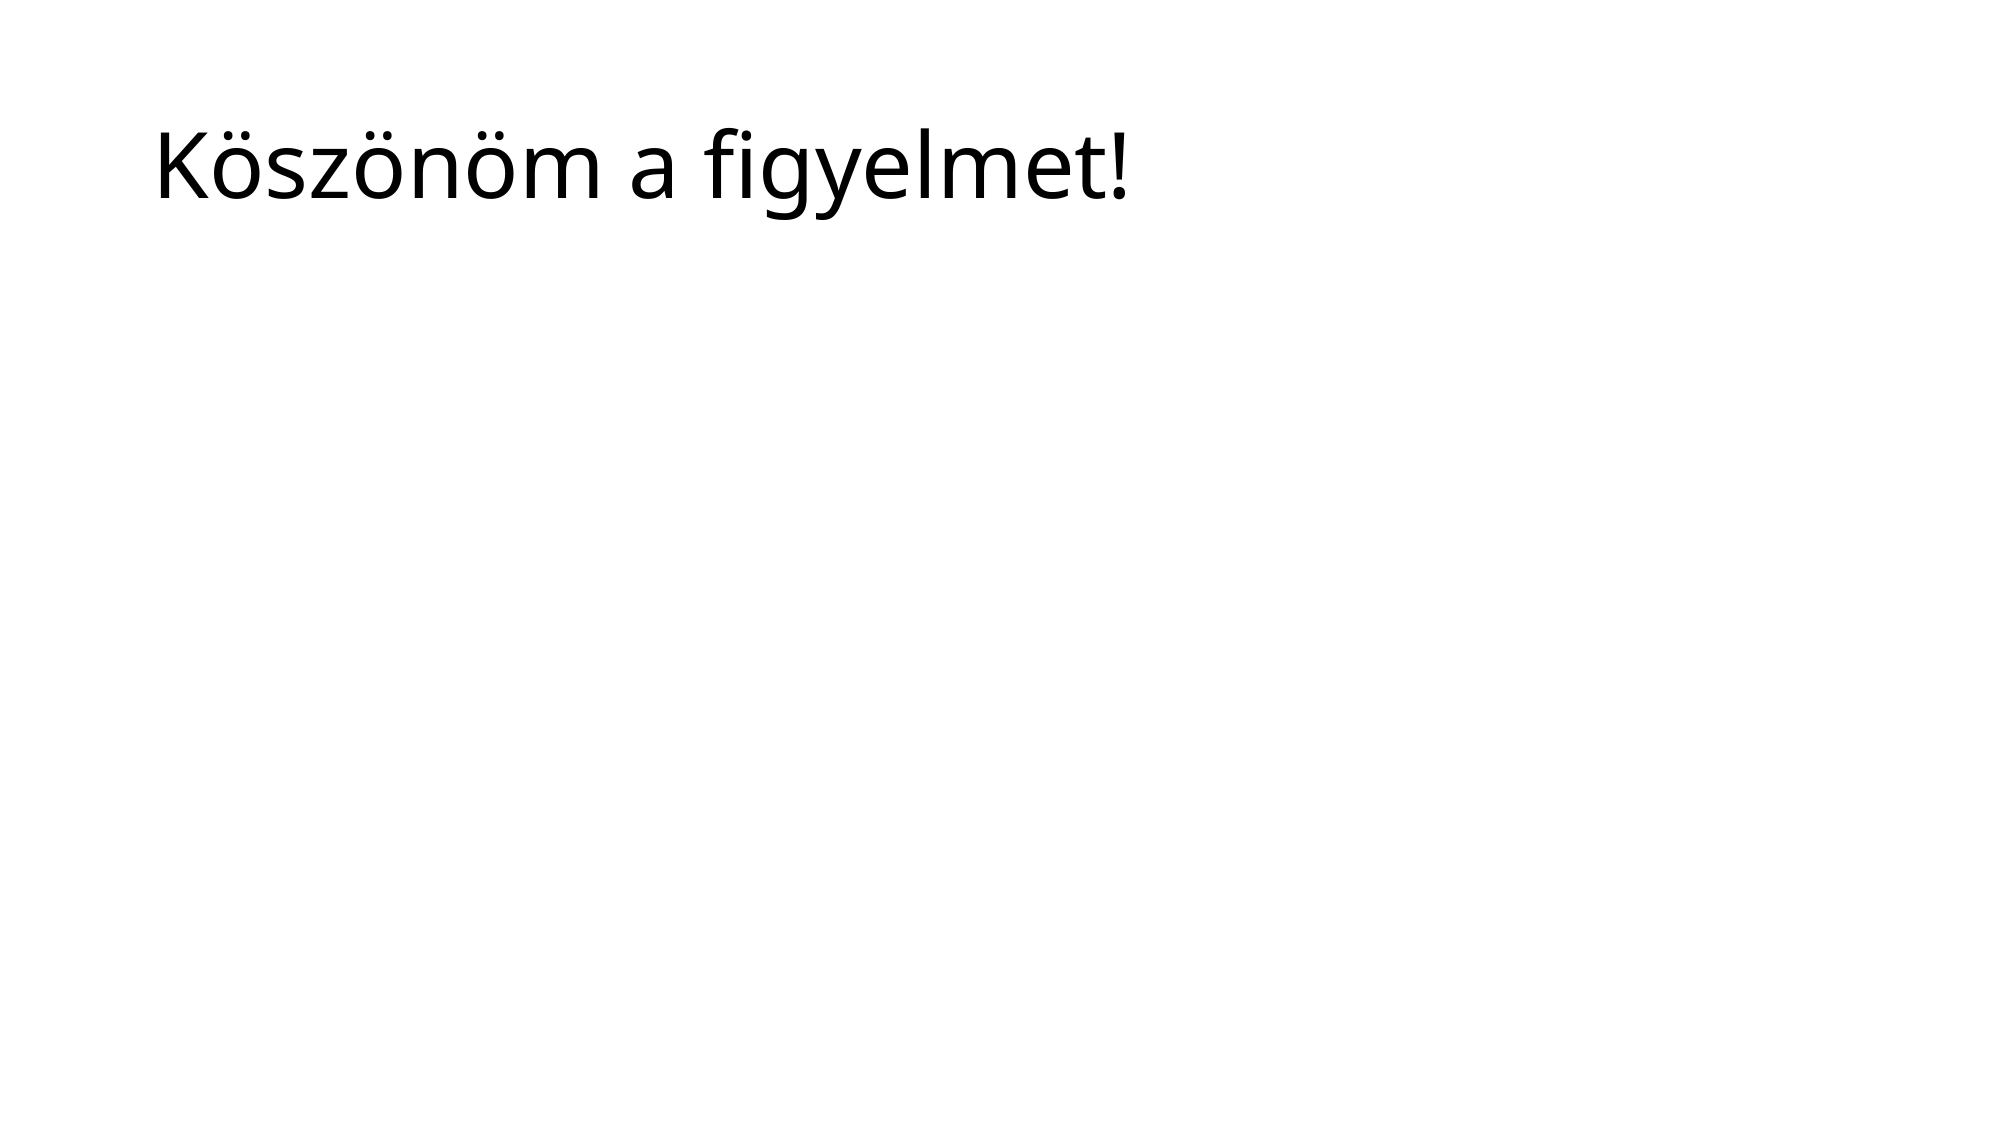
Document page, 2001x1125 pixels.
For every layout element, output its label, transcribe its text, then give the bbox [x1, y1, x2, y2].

title Köszönöm a figyelmet! [137, 59, 1863, 278]
